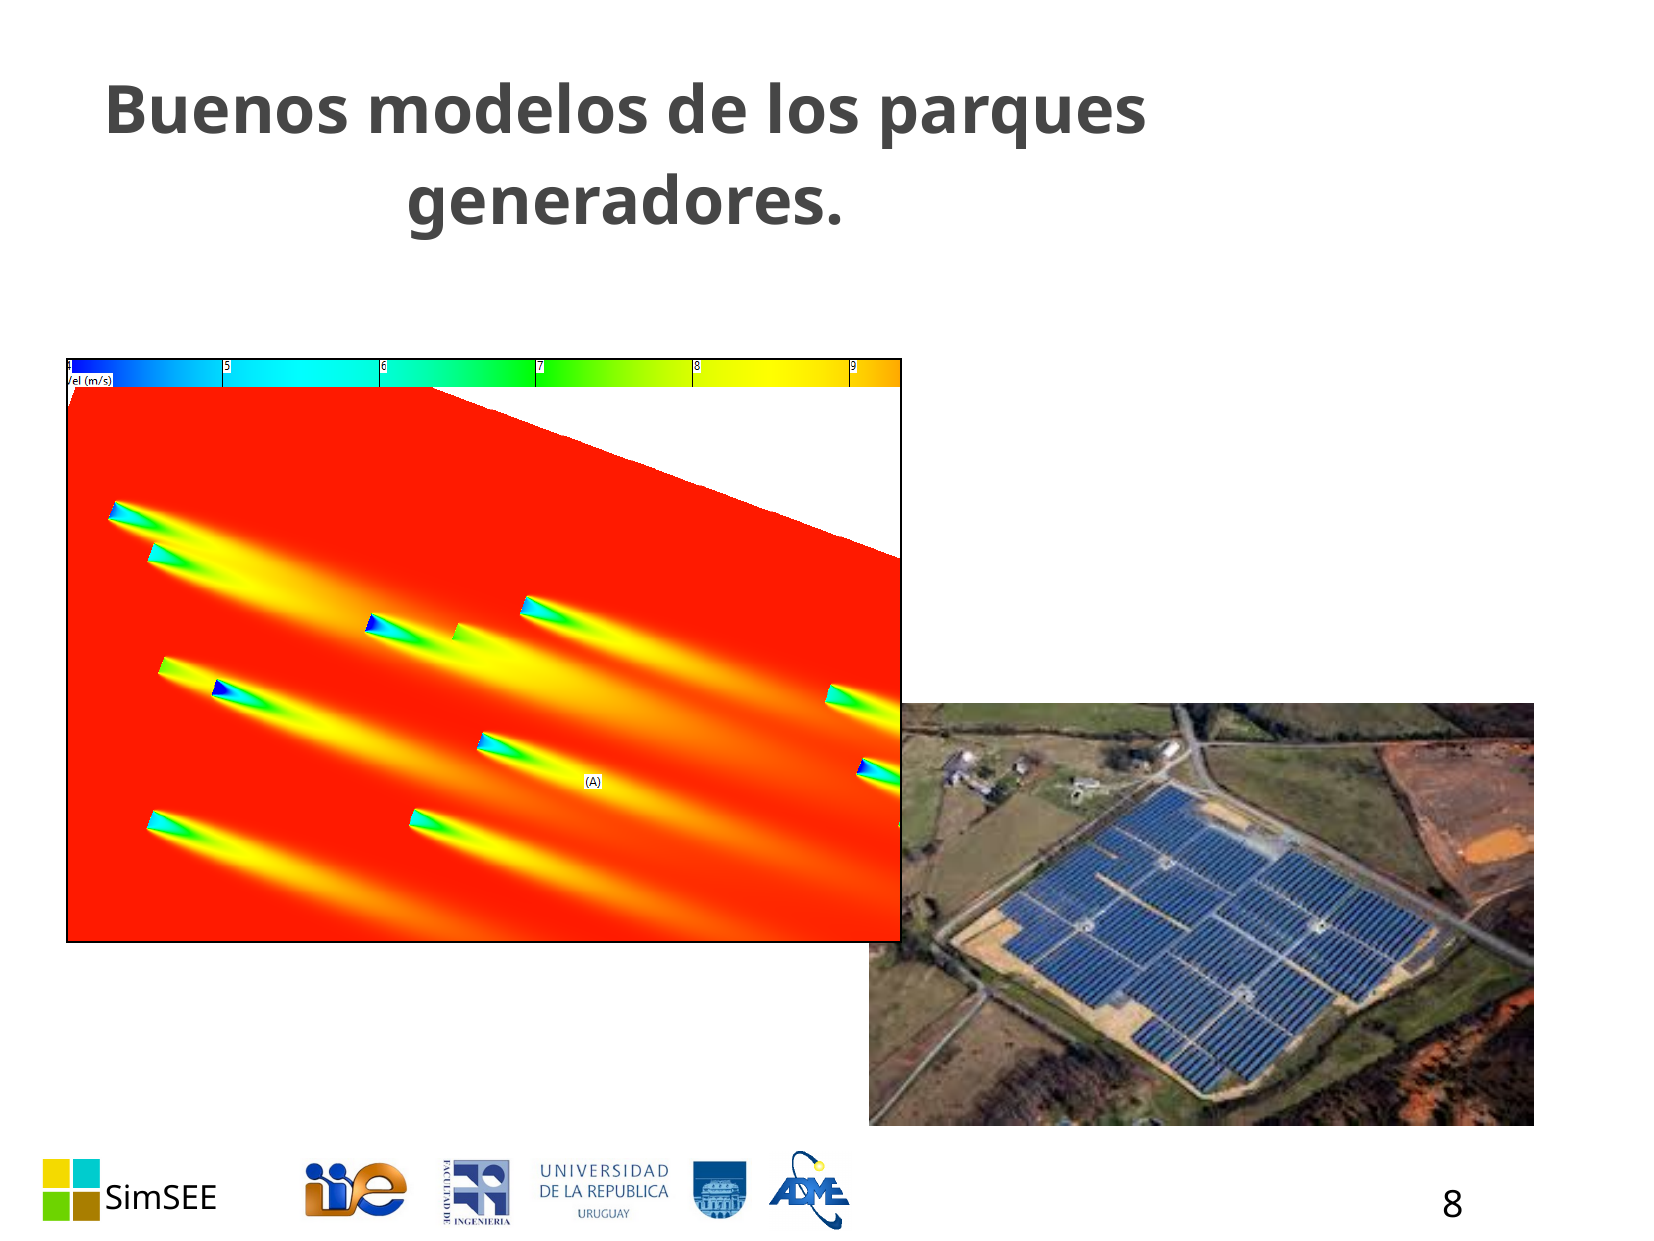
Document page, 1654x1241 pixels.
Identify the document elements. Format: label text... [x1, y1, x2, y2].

picture [41, 1157, 102, 1223]
picture [295, 1154, 752, 1230]
picture [869, 703, 1534, 1126]
title Buenos modelos de los parques generadores. [82, 49, 1571, 257]
picture [769, 1151, 852, 1231]
picture [67, 360, 901, 942]
